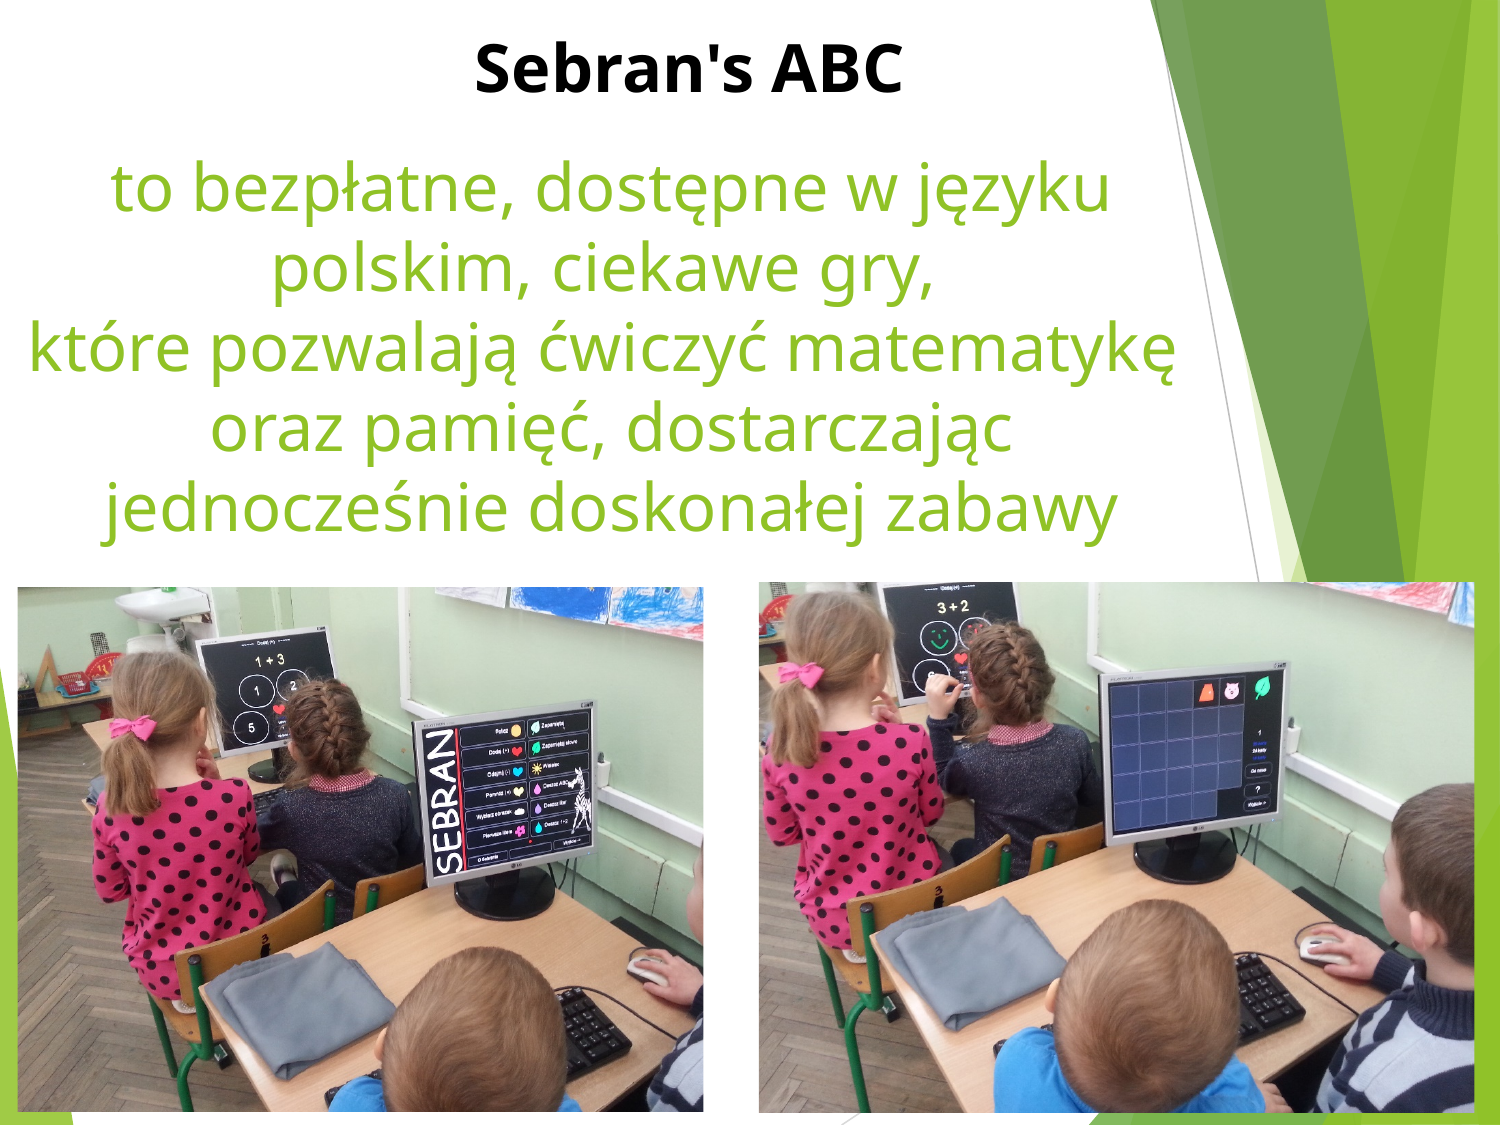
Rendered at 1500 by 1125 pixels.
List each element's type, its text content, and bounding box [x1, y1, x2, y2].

picture [17, 587, 704, 1112]
picture [758, 582, 1475, 1113]
text_box Sebran's ABC [10, 19, 1361, 114]
title to bezpłatne, dostępne w języku polskim, ciekawe gry, które pozwalają ćwiczyć matematykę oraz pamięć, dostarczając jednocześnie doskonałej zabawy [1, 137, 1223, 551]
